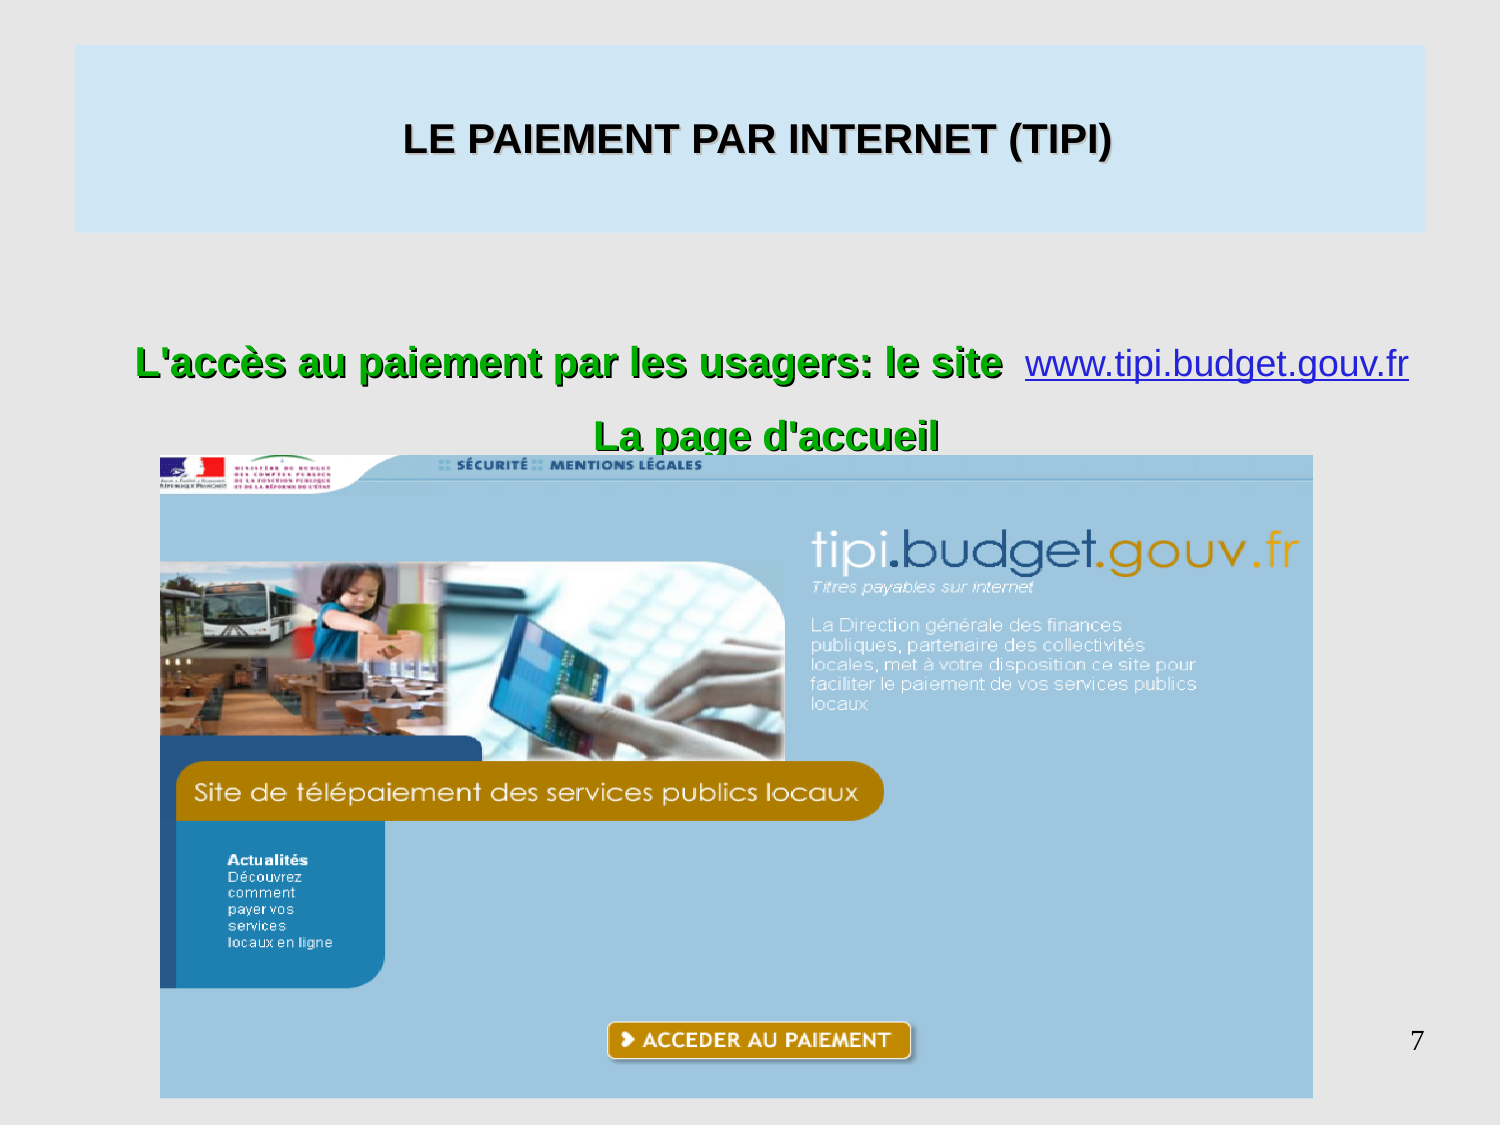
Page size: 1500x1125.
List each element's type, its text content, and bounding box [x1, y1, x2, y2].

list L'accès au paiement par les usagers: le site www.tipi.budget.gouv.fr La page d'accueil [96, 265, 1447, 919]
title LE PAIEMENT PAR INTERNET (TIPI) [75, 44, 1426, 233]
picture [160, 455, 1313, 1099]
